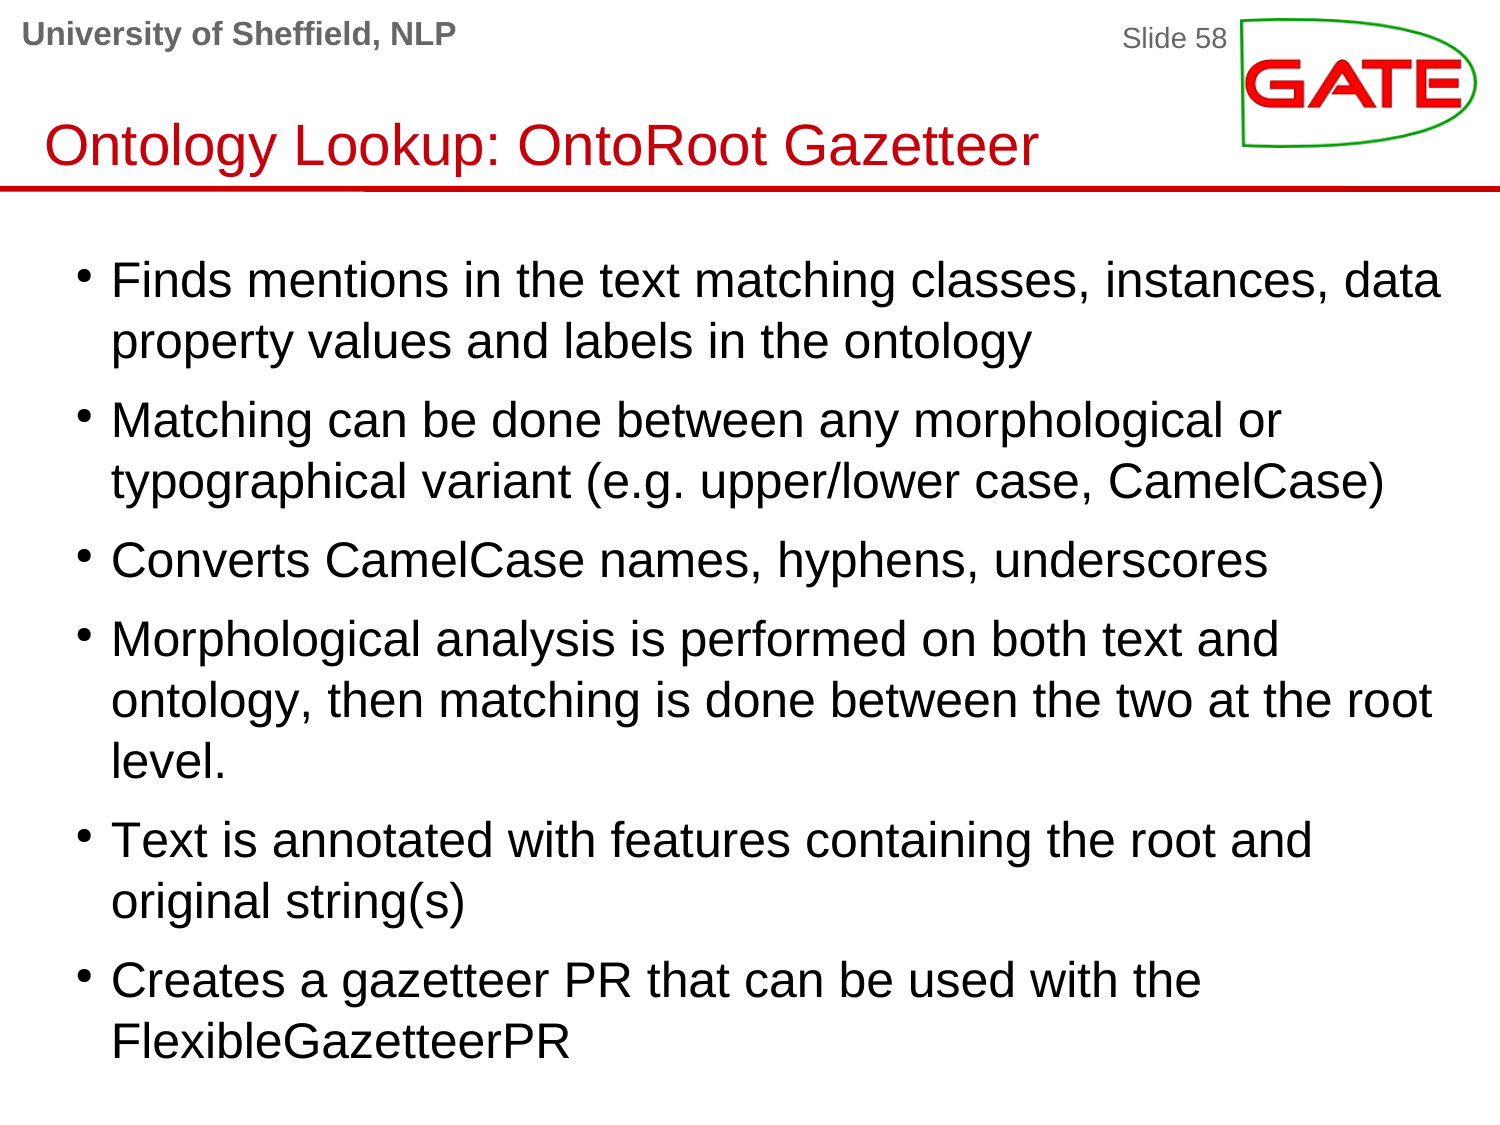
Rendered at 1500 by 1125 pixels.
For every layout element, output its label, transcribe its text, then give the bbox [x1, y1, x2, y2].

title Ontology Lookup: OntoRoot Gazetteer [29, 48, 1220, 237]
list Finds mentions in the text matching classes, instances, data property values and labels in the ontology Matching can be done between any morphological or typographical variant (e.g. upper/lower case, CamelCase) Converts CamelCase names, hyphens, underscores Morphological analysis is performed on both text and ontology, then matching is done between the two at the root level. Text is annotated with features containing the root and original string(s)‏ Creates a gazetteer PR that can be used with the FlexibleGazetteerPR [19, 246, 1453, 1093]
picture [1240, 18, 1477, 148]
